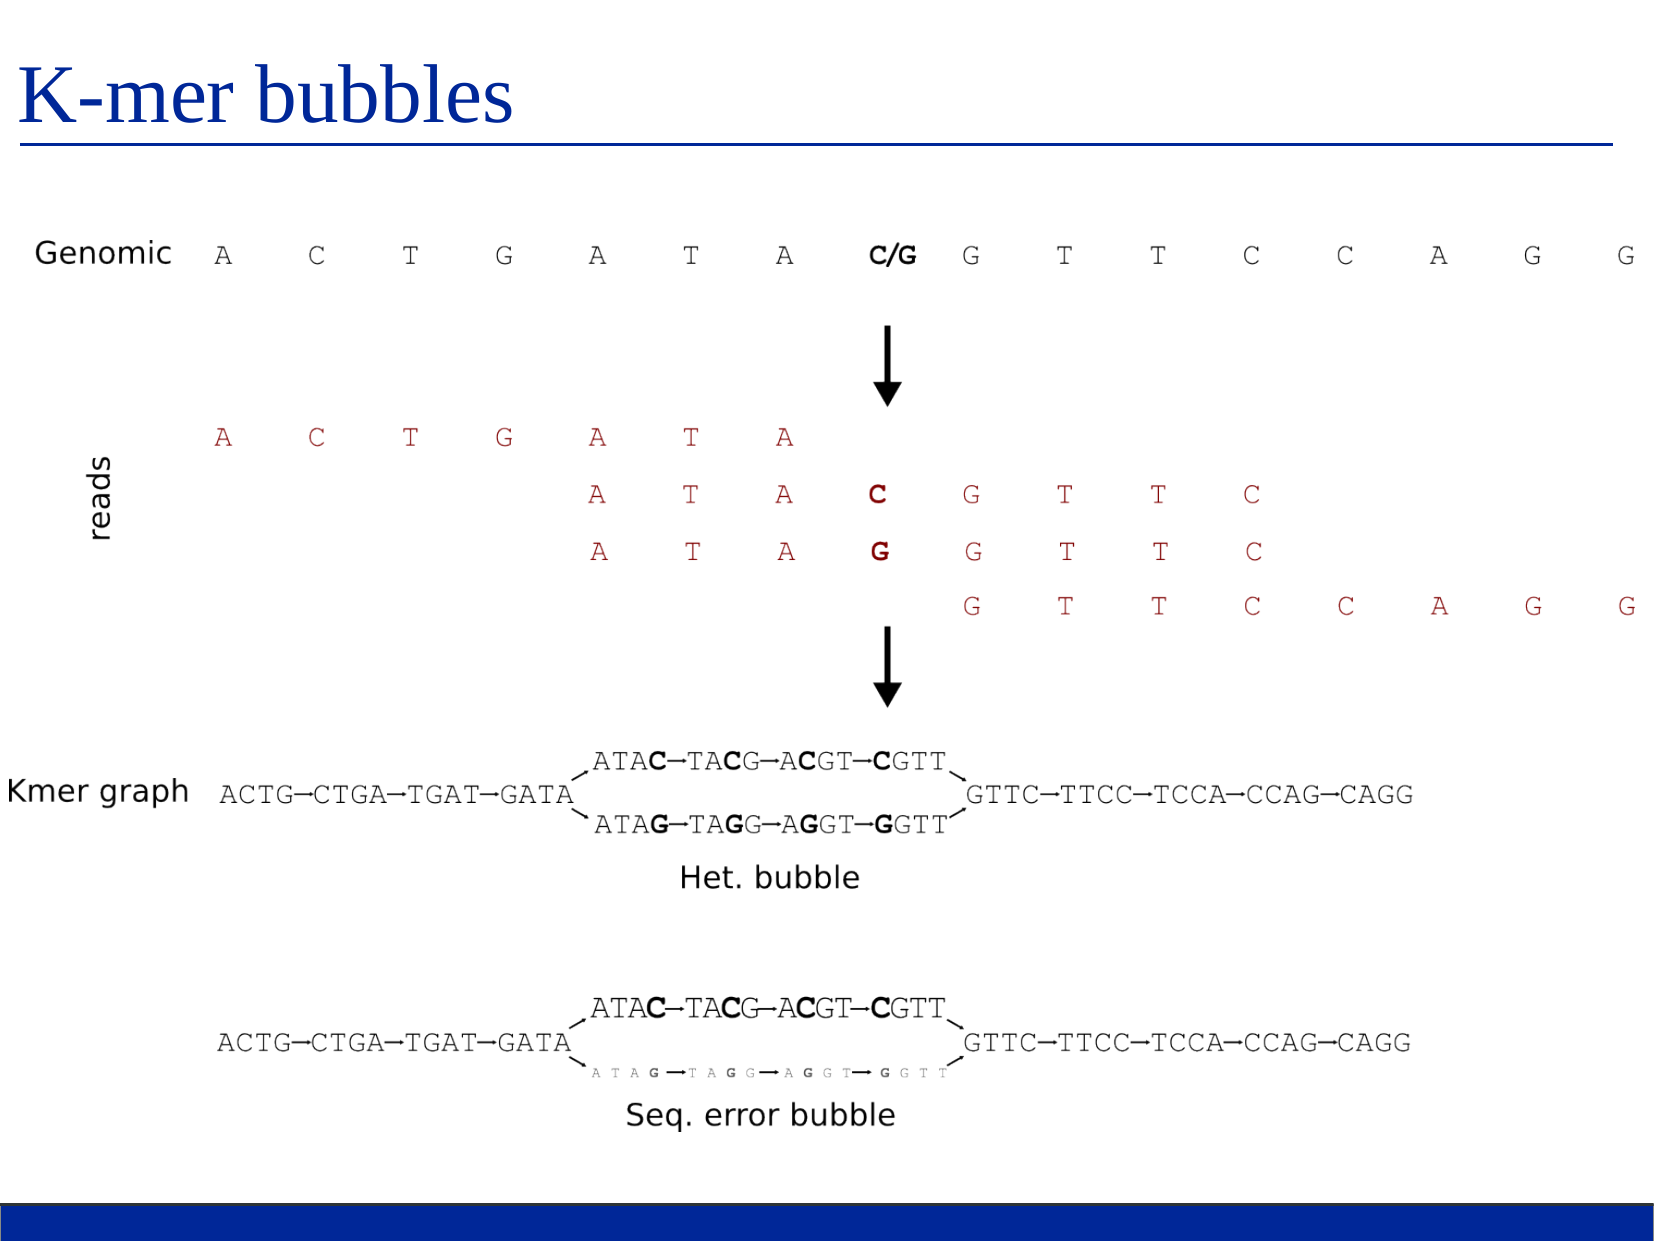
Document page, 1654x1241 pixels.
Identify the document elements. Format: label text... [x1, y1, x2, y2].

title K-mer bubbles [17, 0, 1589, 198]
picture [9, 240, 1635, 1132]
